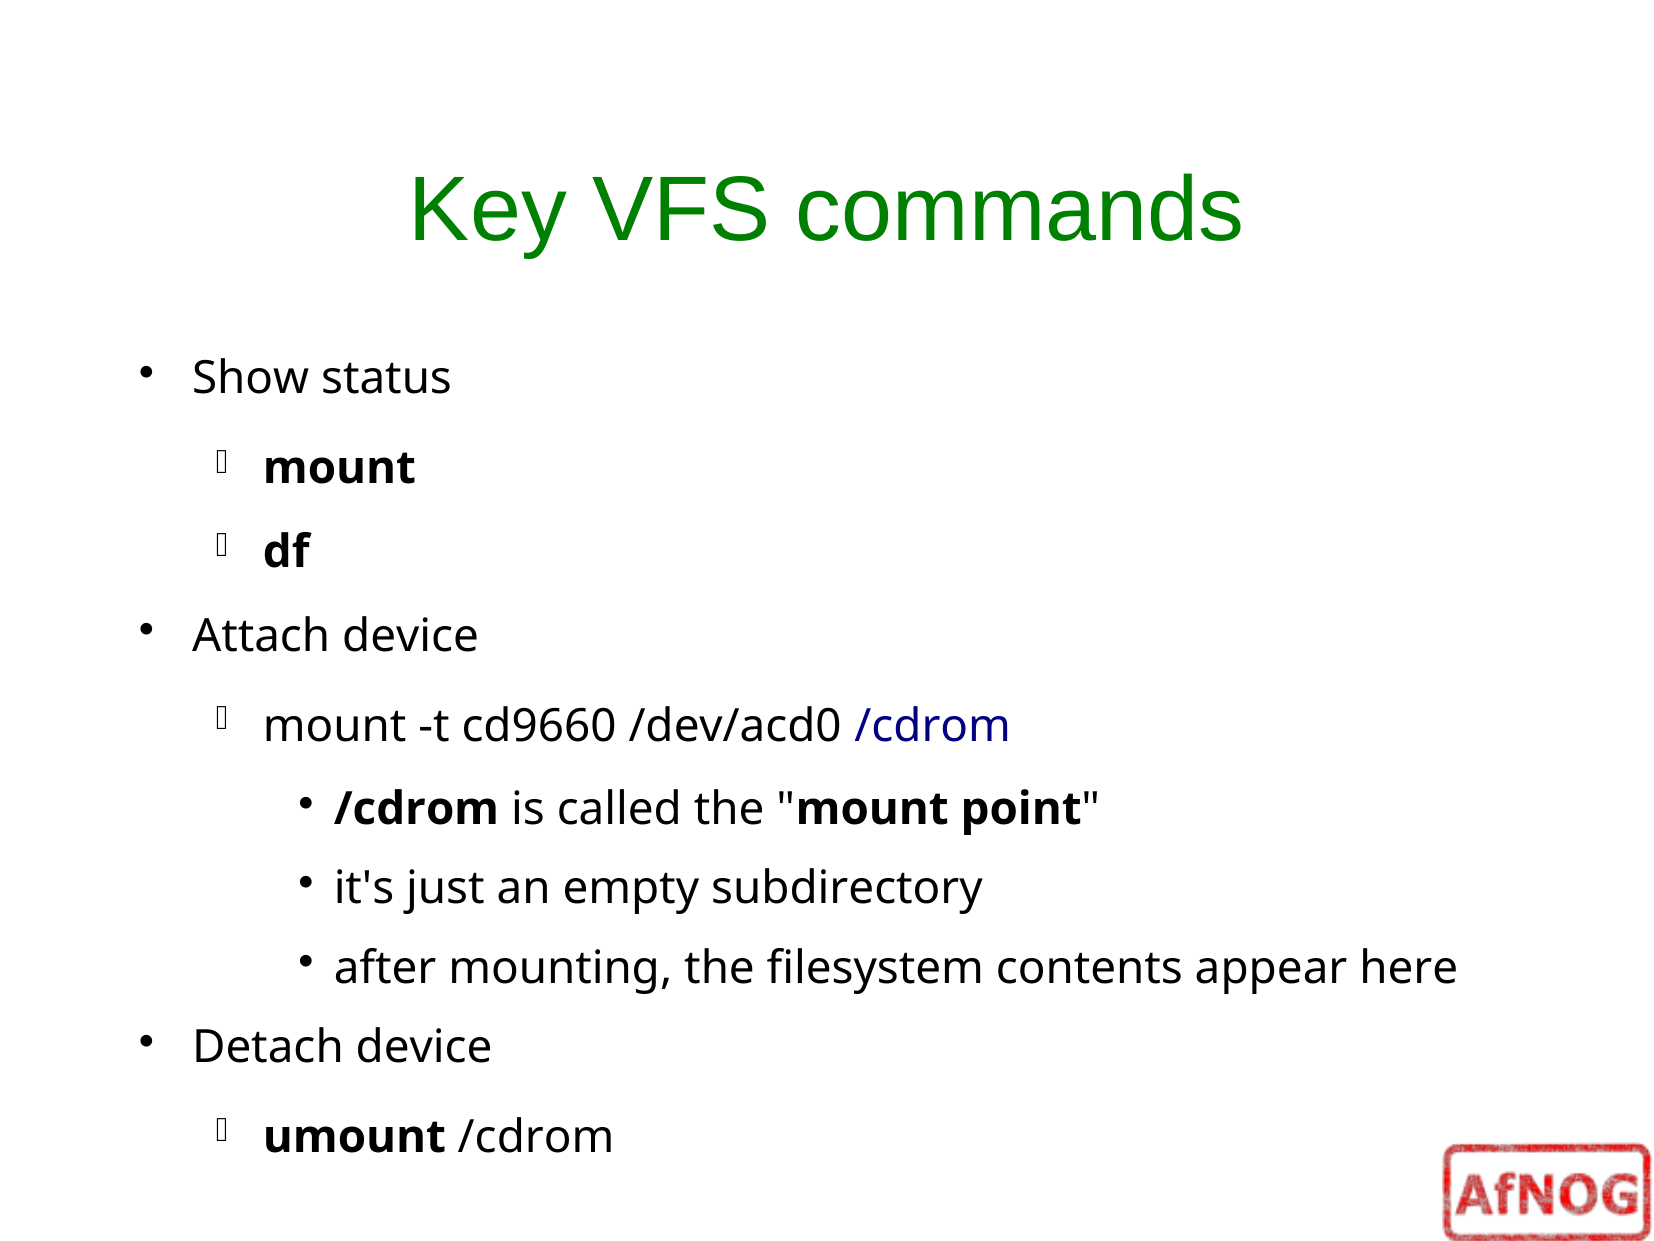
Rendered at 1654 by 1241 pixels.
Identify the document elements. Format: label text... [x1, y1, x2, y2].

list Show status mount df Attach device mount -t cd9660 /dev/acd0 /cdrom /cdrom is called the "mount point" it's just an empty subdirectory after mounting, the filesystem contents appear here Detach device umount /cdrom [121, 344, 1534, 1241]
picture [1534, 1141, 1654, 1241]
title Key VFS commands [121, 67, 1534, 344]
